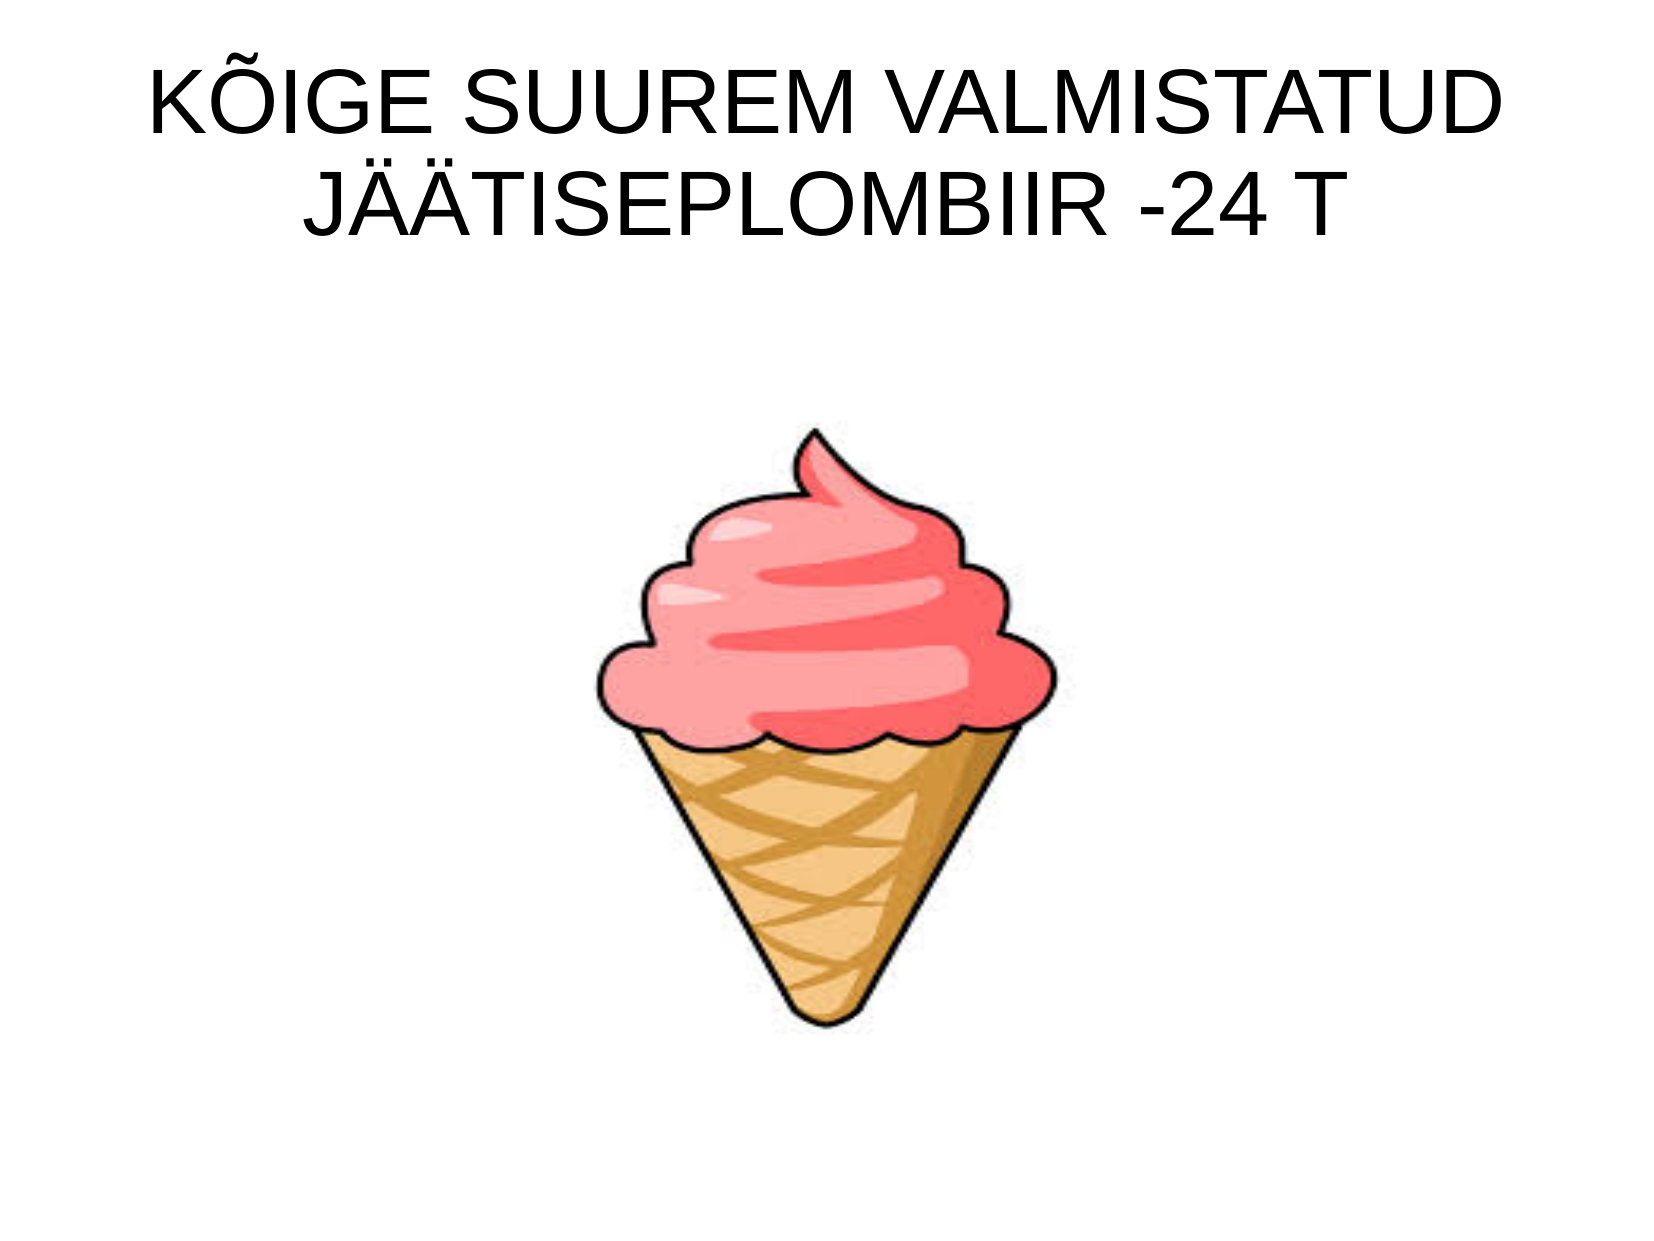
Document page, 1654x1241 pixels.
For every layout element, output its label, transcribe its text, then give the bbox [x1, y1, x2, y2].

title KÕIGE SUUREM VALMISTATUD JÄÄTISEPLOMBIIR -24 T [82, 49, 1571, 257]
picture [519, 401, 1134, 1063]
